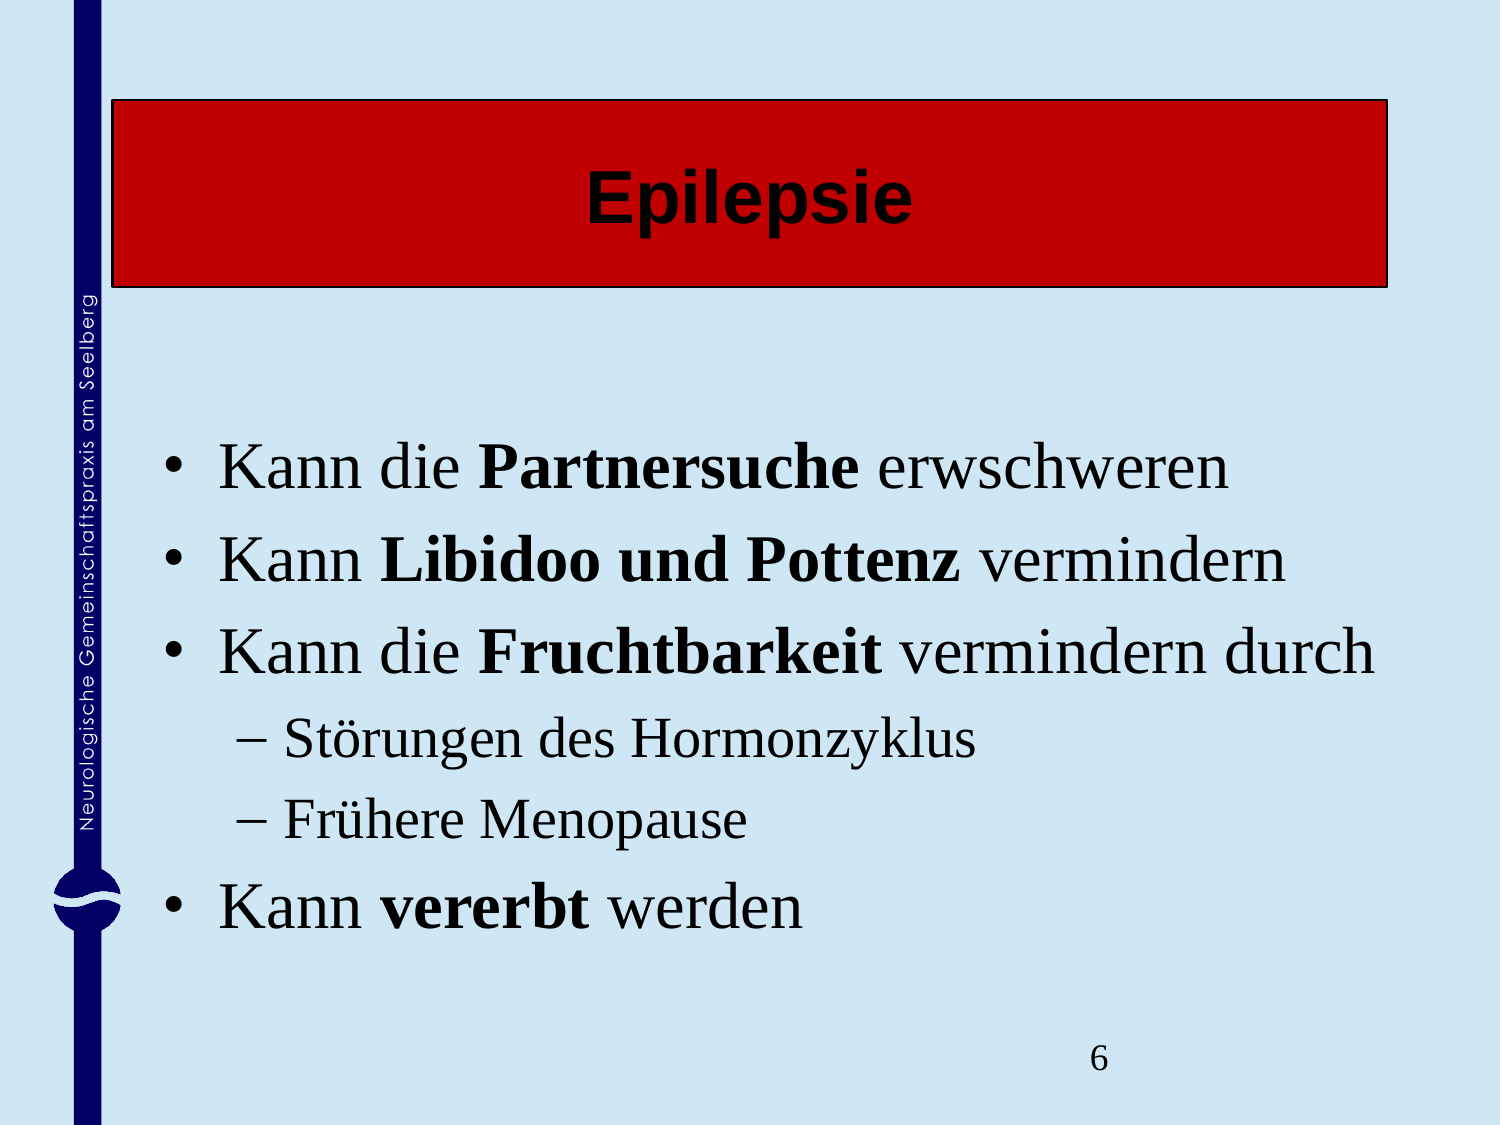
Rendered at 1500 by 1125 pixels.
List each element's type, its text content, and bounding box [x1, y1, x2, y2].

slide_number <Nummer> [1074, 1025, 1388, 1100]
picture [53, 0, 121, 1125]
title Epilepsie [112, 99, 1388, 288]
list Kann die Partnersuche erwschweren Kann Libidoo und Pottenz vermindern Kann die Fruchtbarkeit vermindern durch Störungen des Hormonzyklus Frühere Menopause Kann vererbt werden [147, 420, 1423, 1012]
